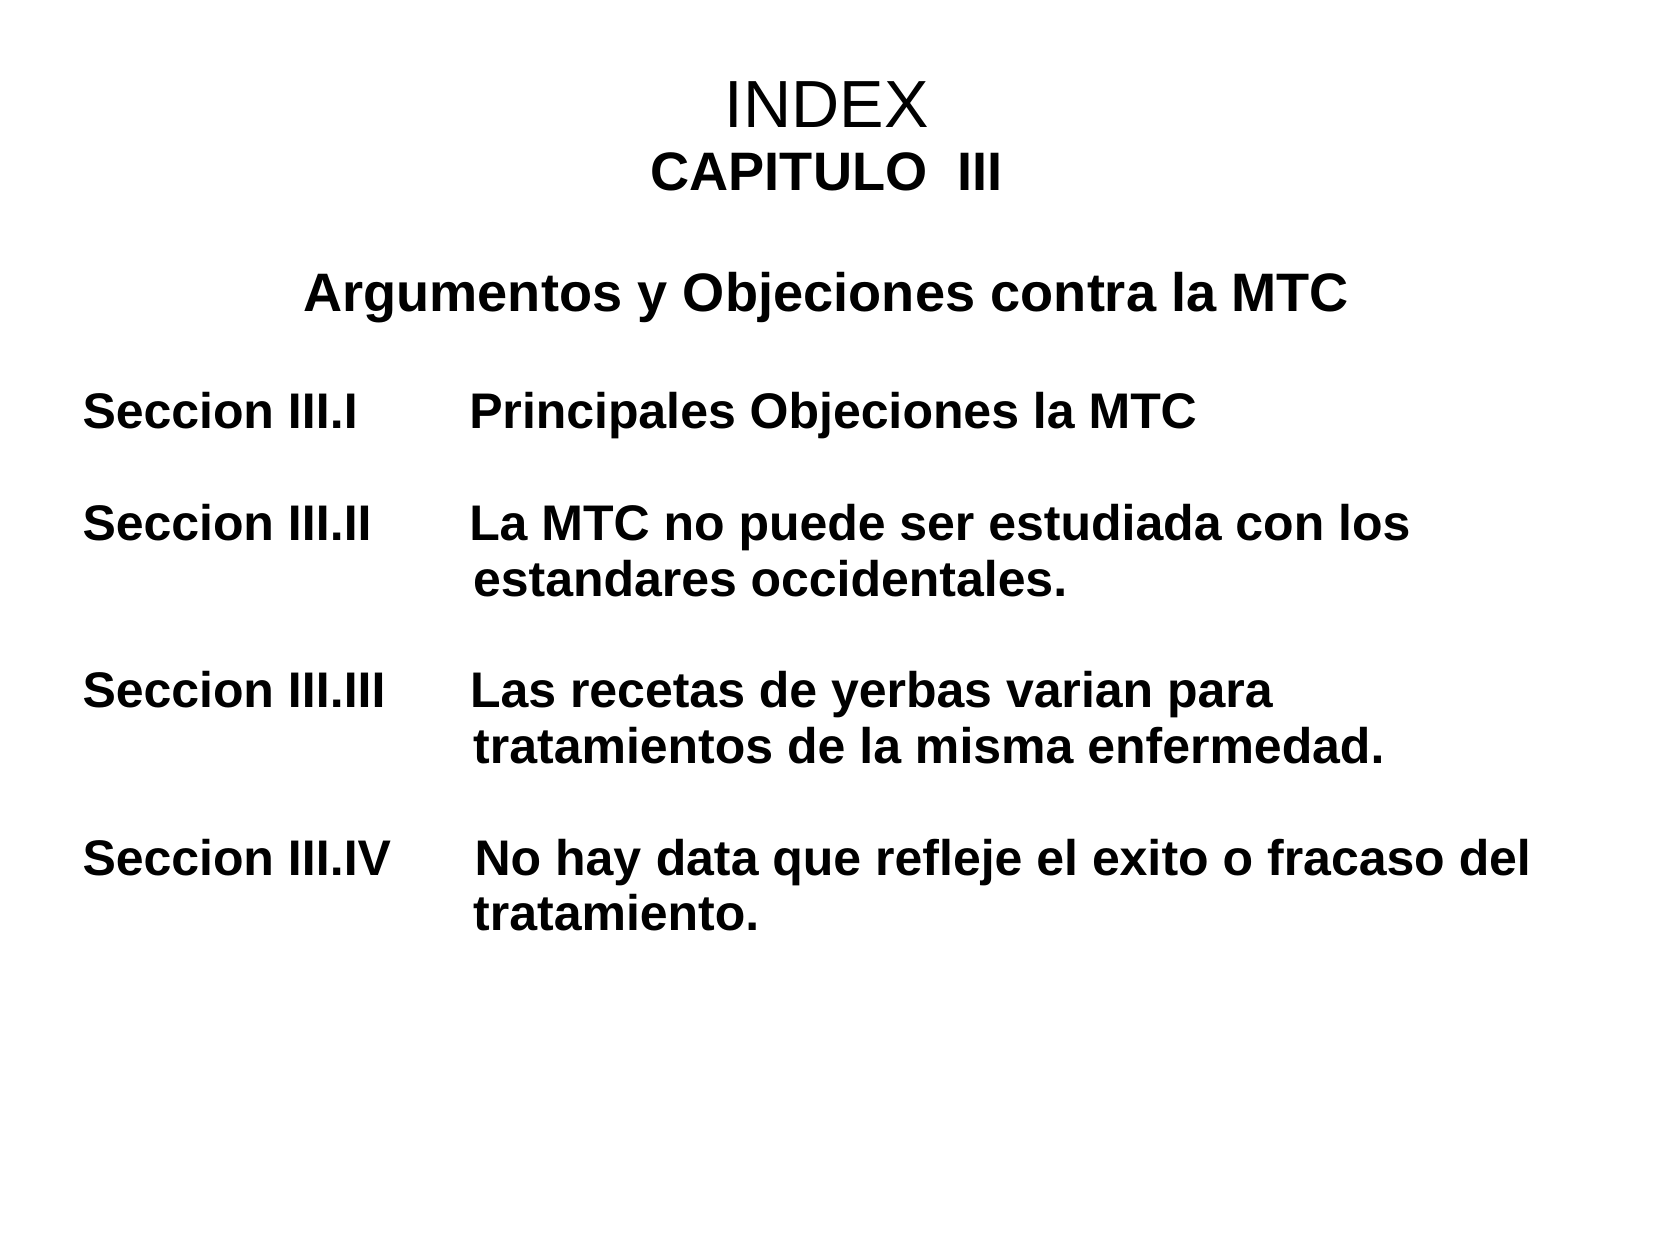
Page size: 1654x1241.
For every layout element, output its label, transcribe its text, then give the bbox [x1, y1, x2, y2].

text_box INDEX CAPITULO III Argumentos y Objeciones contra la MTC Seccion III.I Principales Objeciones la MTC Seccion III.II La MTC no puede ser estudiada con los estandares occidentales. Seccion III.III Las recetas de yerbas varian para tratamientos de la misma enfermedad. Seccion III.IV No hay data que refleje el exito o fracaso del tratamiento. [82, 0, 1571, 1241]
